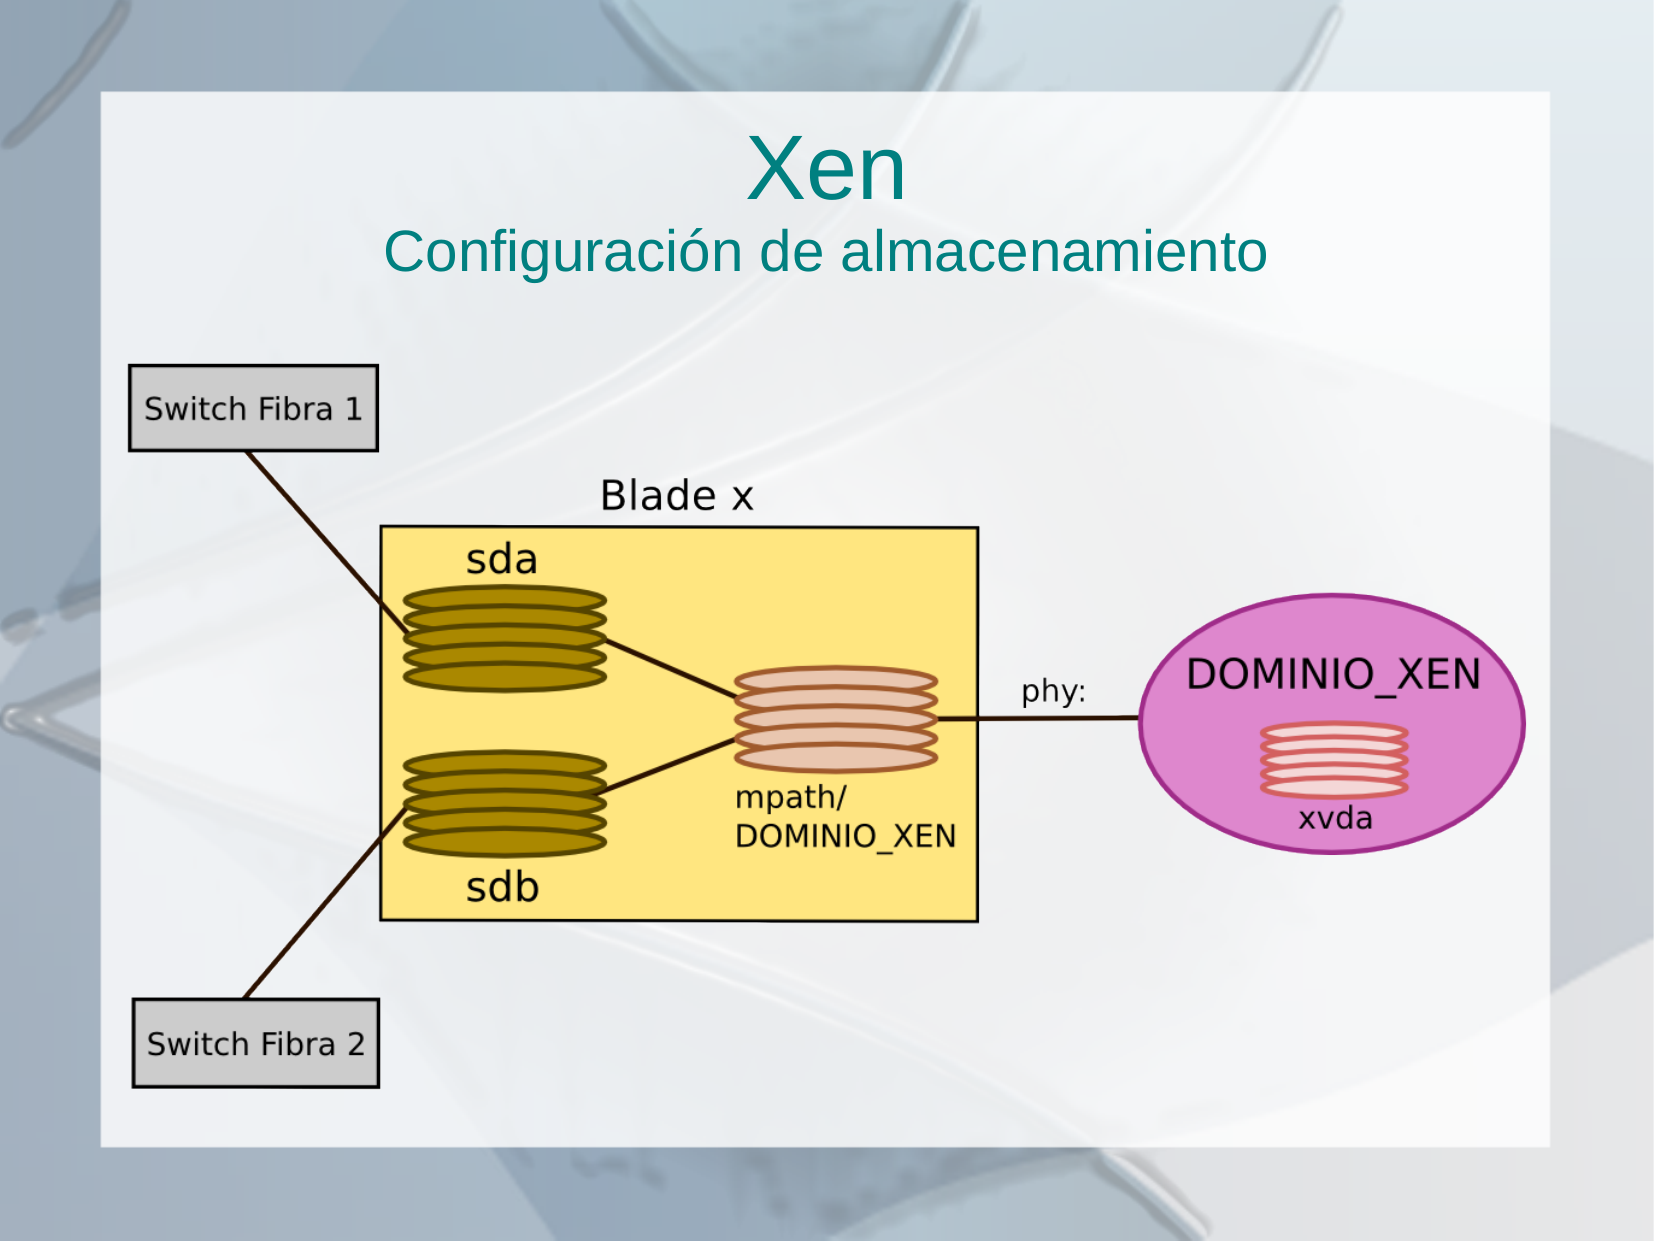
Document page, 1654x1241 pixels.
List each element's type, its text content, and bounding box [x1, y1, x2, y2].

picture [0, 0, 1654, 1241]
title Xen Configuración de almacenamiento [118, 104, 1536, 297]
